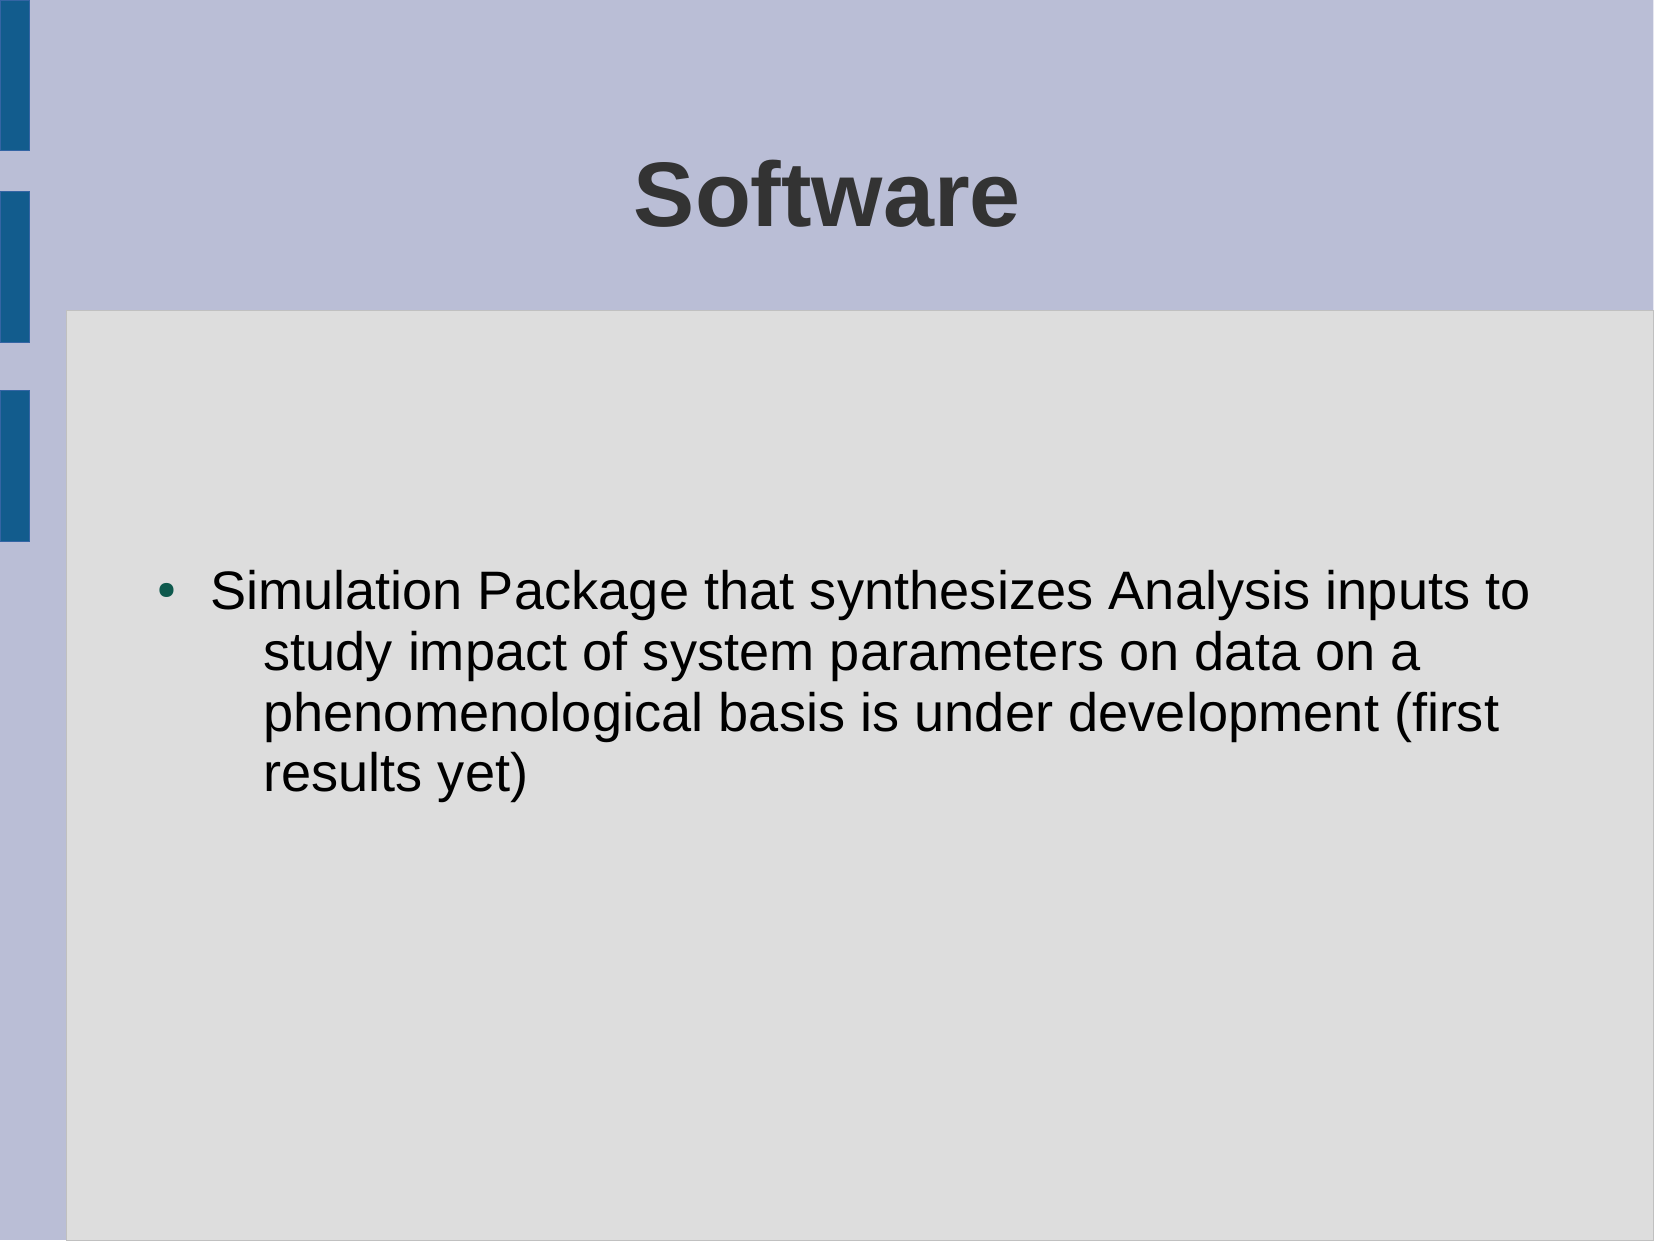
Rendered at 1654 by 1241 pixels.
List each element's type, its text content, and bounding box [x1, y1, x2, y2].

list Simulation Package that synthesizes Analysis inputs to study impact of system parameters on data on a phenomenological basis is under development (first results yet) [121, 561, 1534, 916]
title Software [121, 91, 1534, 299]
